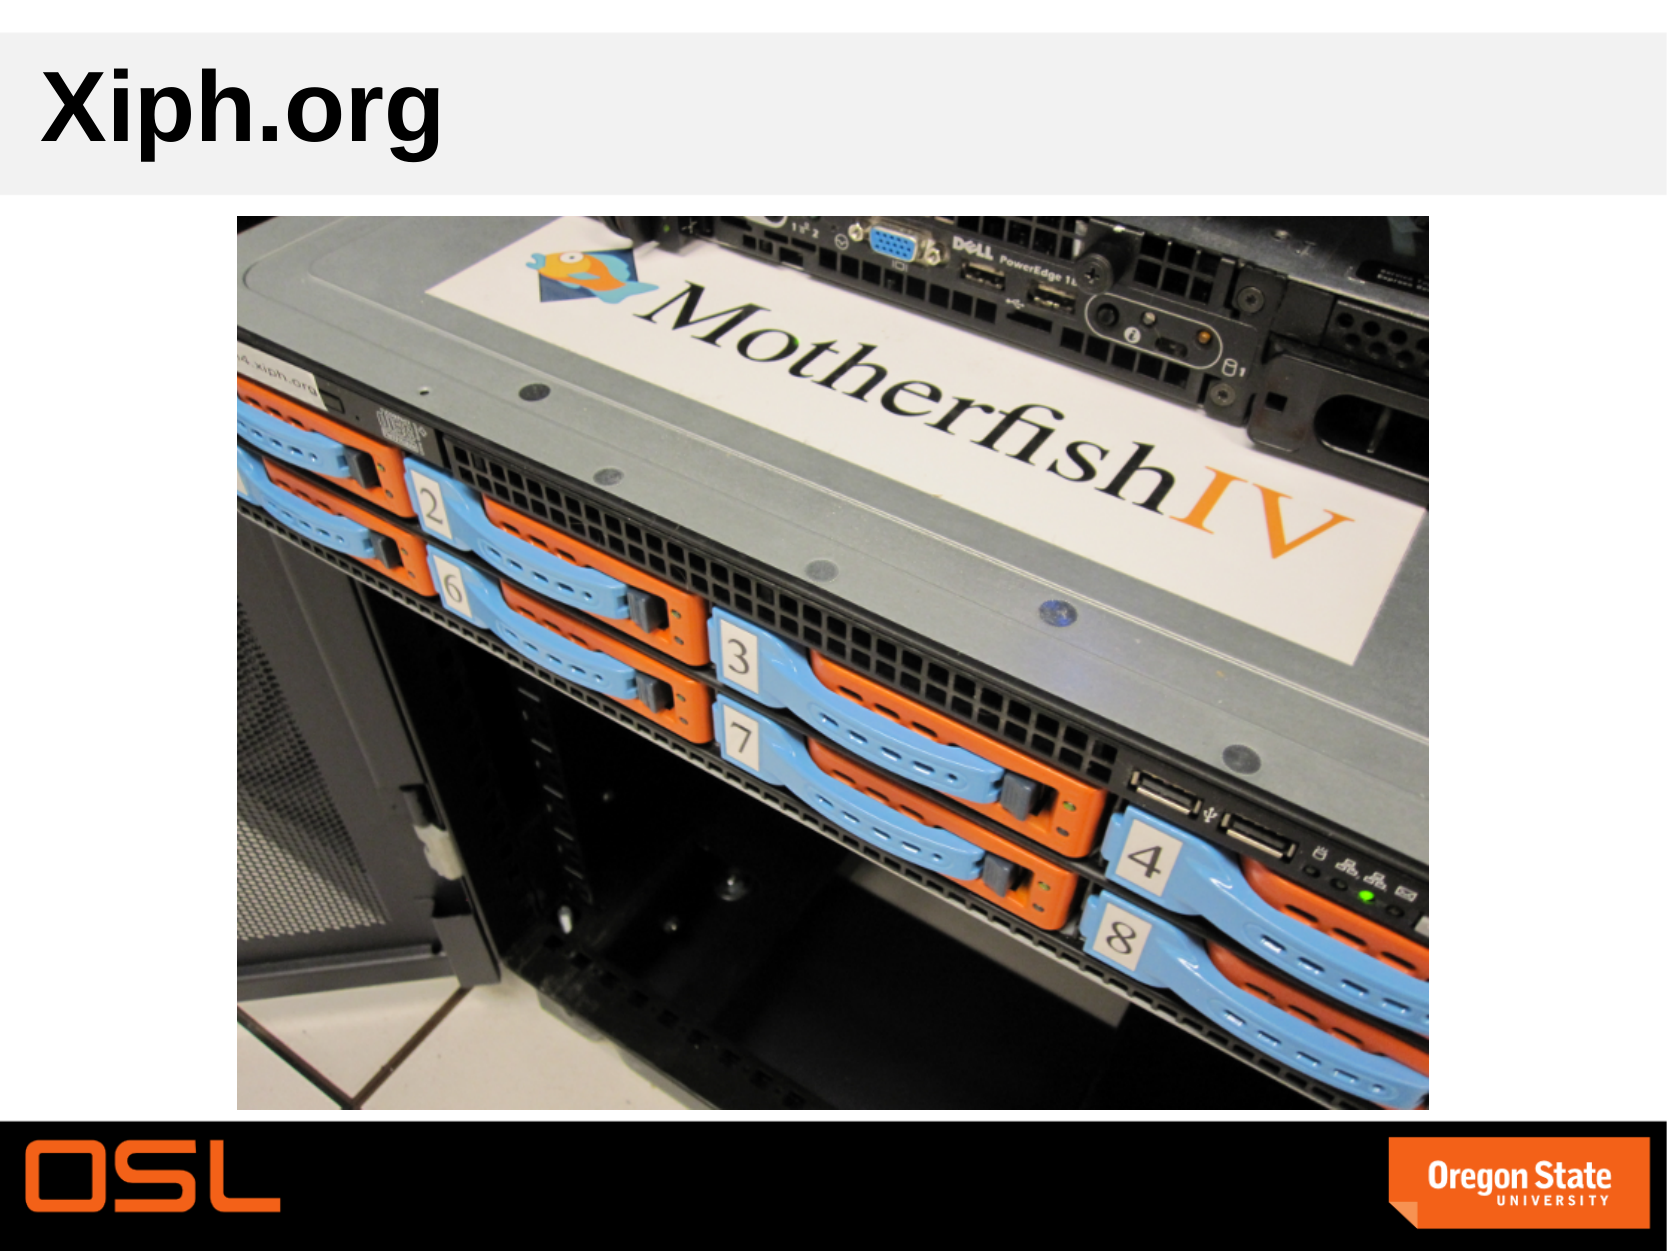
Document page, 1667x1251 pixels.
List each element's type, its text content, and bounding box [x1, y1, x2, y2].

title Xiph.org [40, 50, 1627, 201]
picture [0, 0, 1667, 1251]
